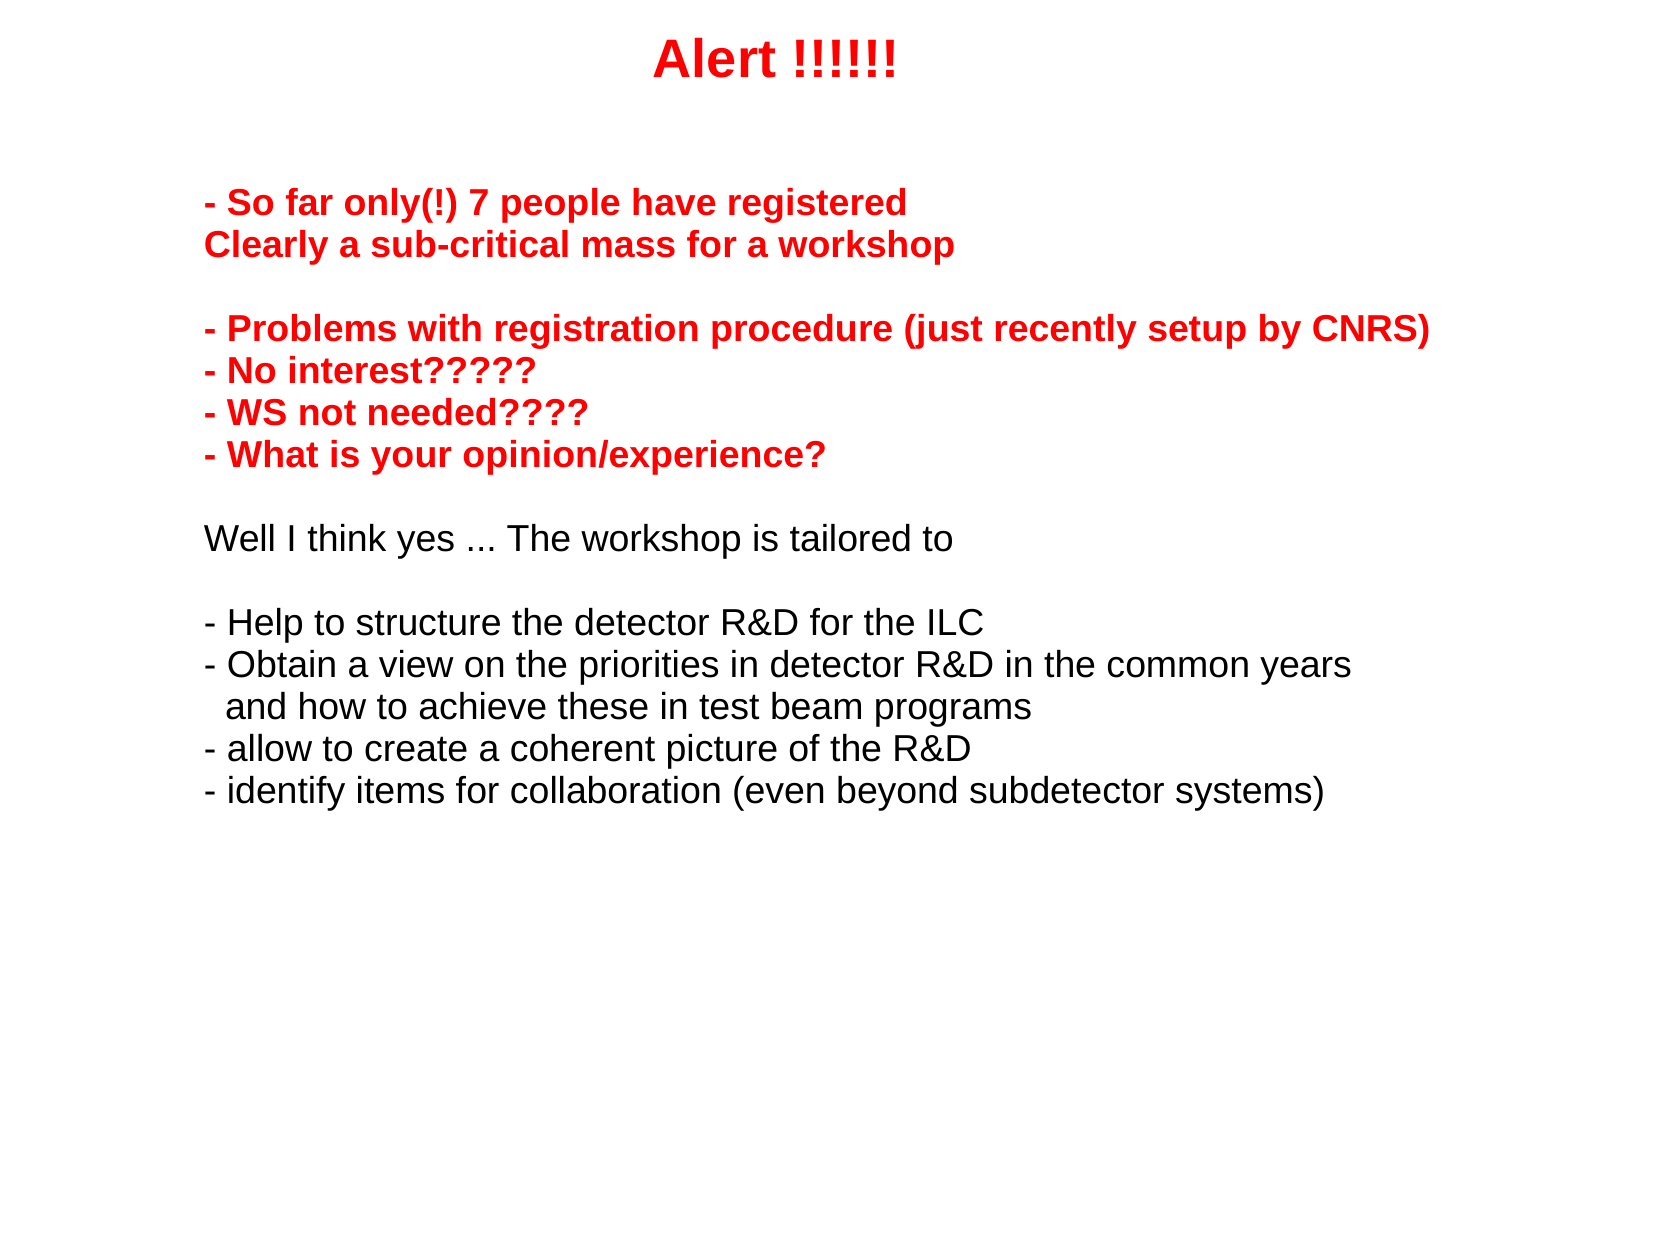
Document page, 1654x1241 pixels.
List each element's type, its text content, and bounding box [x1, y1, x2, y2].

text_box Alert !!!!!! [637, 21, 916, 119]
text_box - So far only(!) 7 people have registered Clearly a sub-critical mass for a workshop - Problems with registration procedure (just recently setup by CNRS) - No interest????? - WS not needed???? - What is your opinion/experience? Well I think yes ... The workshop is tailored to - Help to structure the detector R&D for the ILC - Obtain a view on the priorities in detector R&D in the common years and how to achieve these in test beam programs - allow to create a coherent picture of the R&D - identify items for collaboration (even beyond subdetector systems) [189, 174, 1447, 1034]
